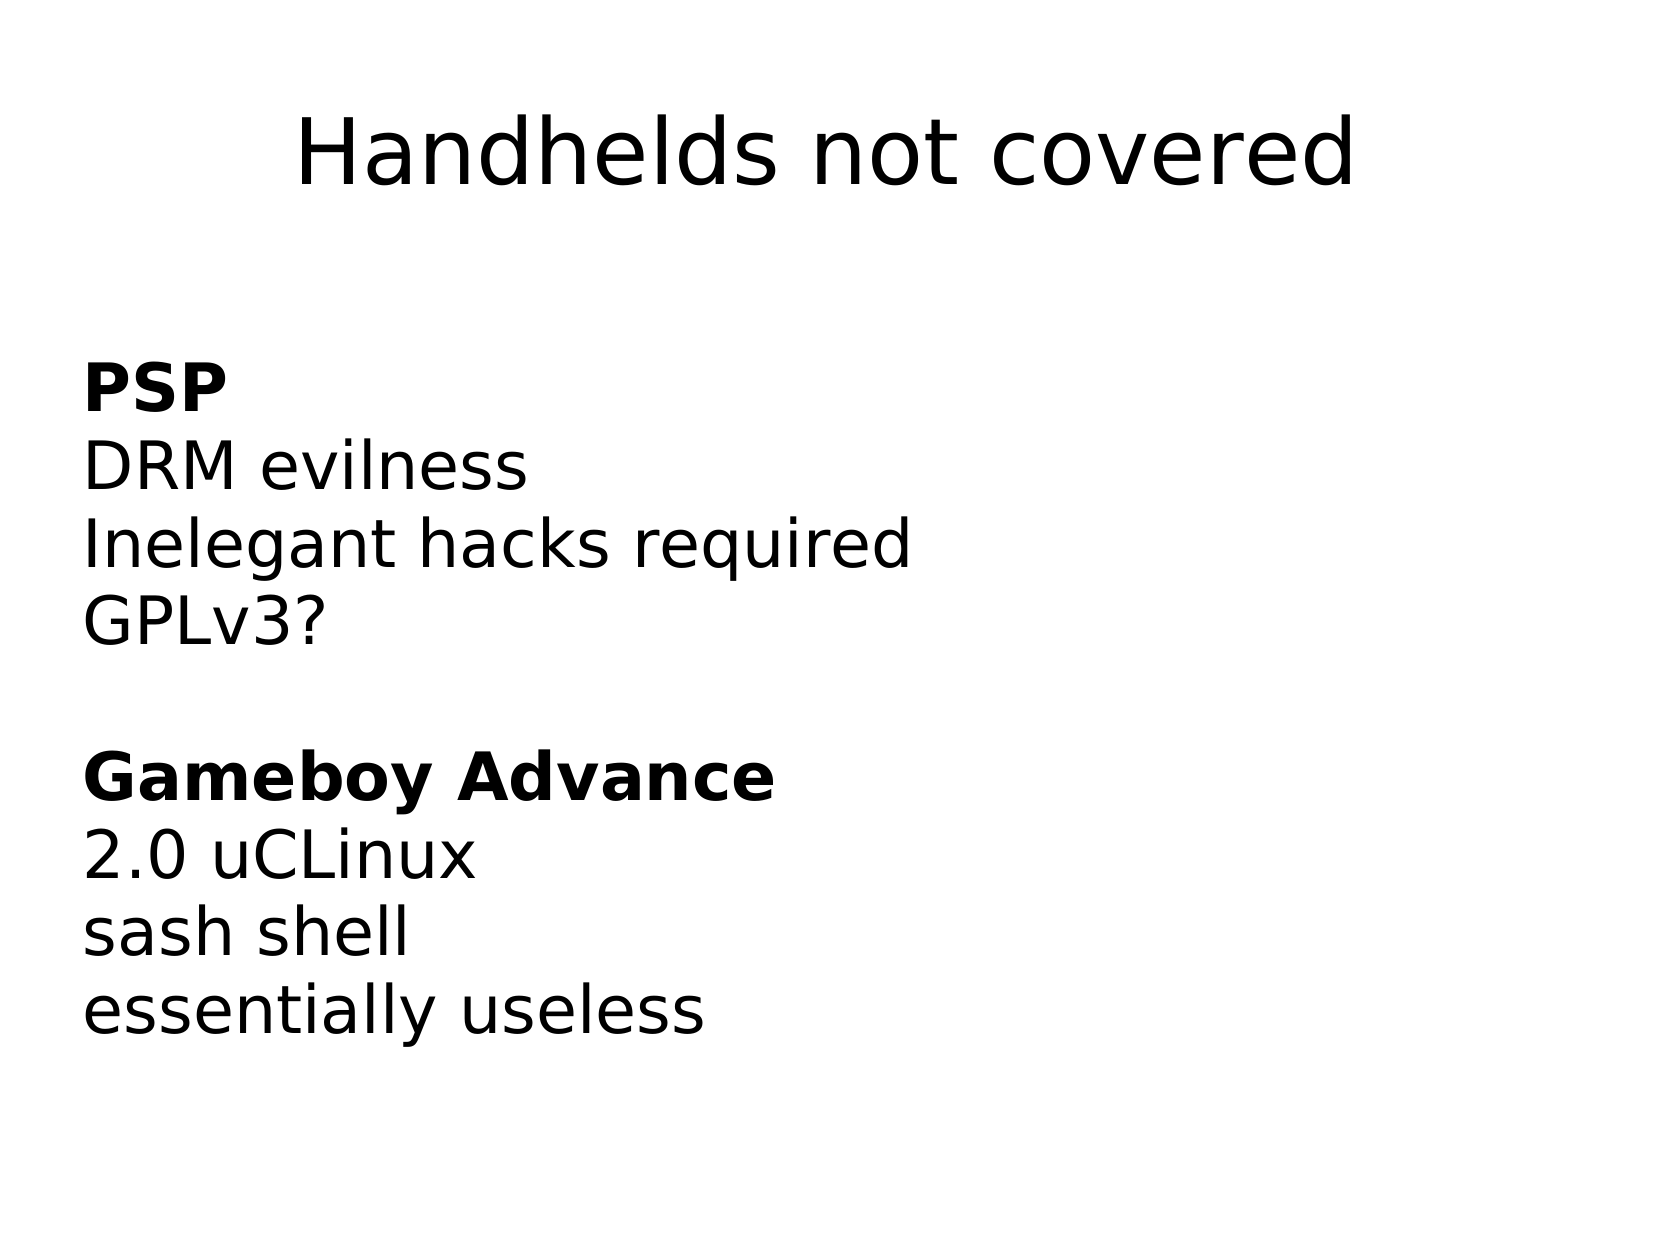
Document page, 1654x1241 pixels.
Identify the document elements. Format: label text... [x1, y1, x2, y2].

title Handhelds not covered [82, 56, 1571, 250]
subtitle PSP DRM evilness Inelegant hacks required GPLv3? Gameboy Advance 2.0 uCLinux sash shell essentially useless [82, 297, 1571, 1102]
